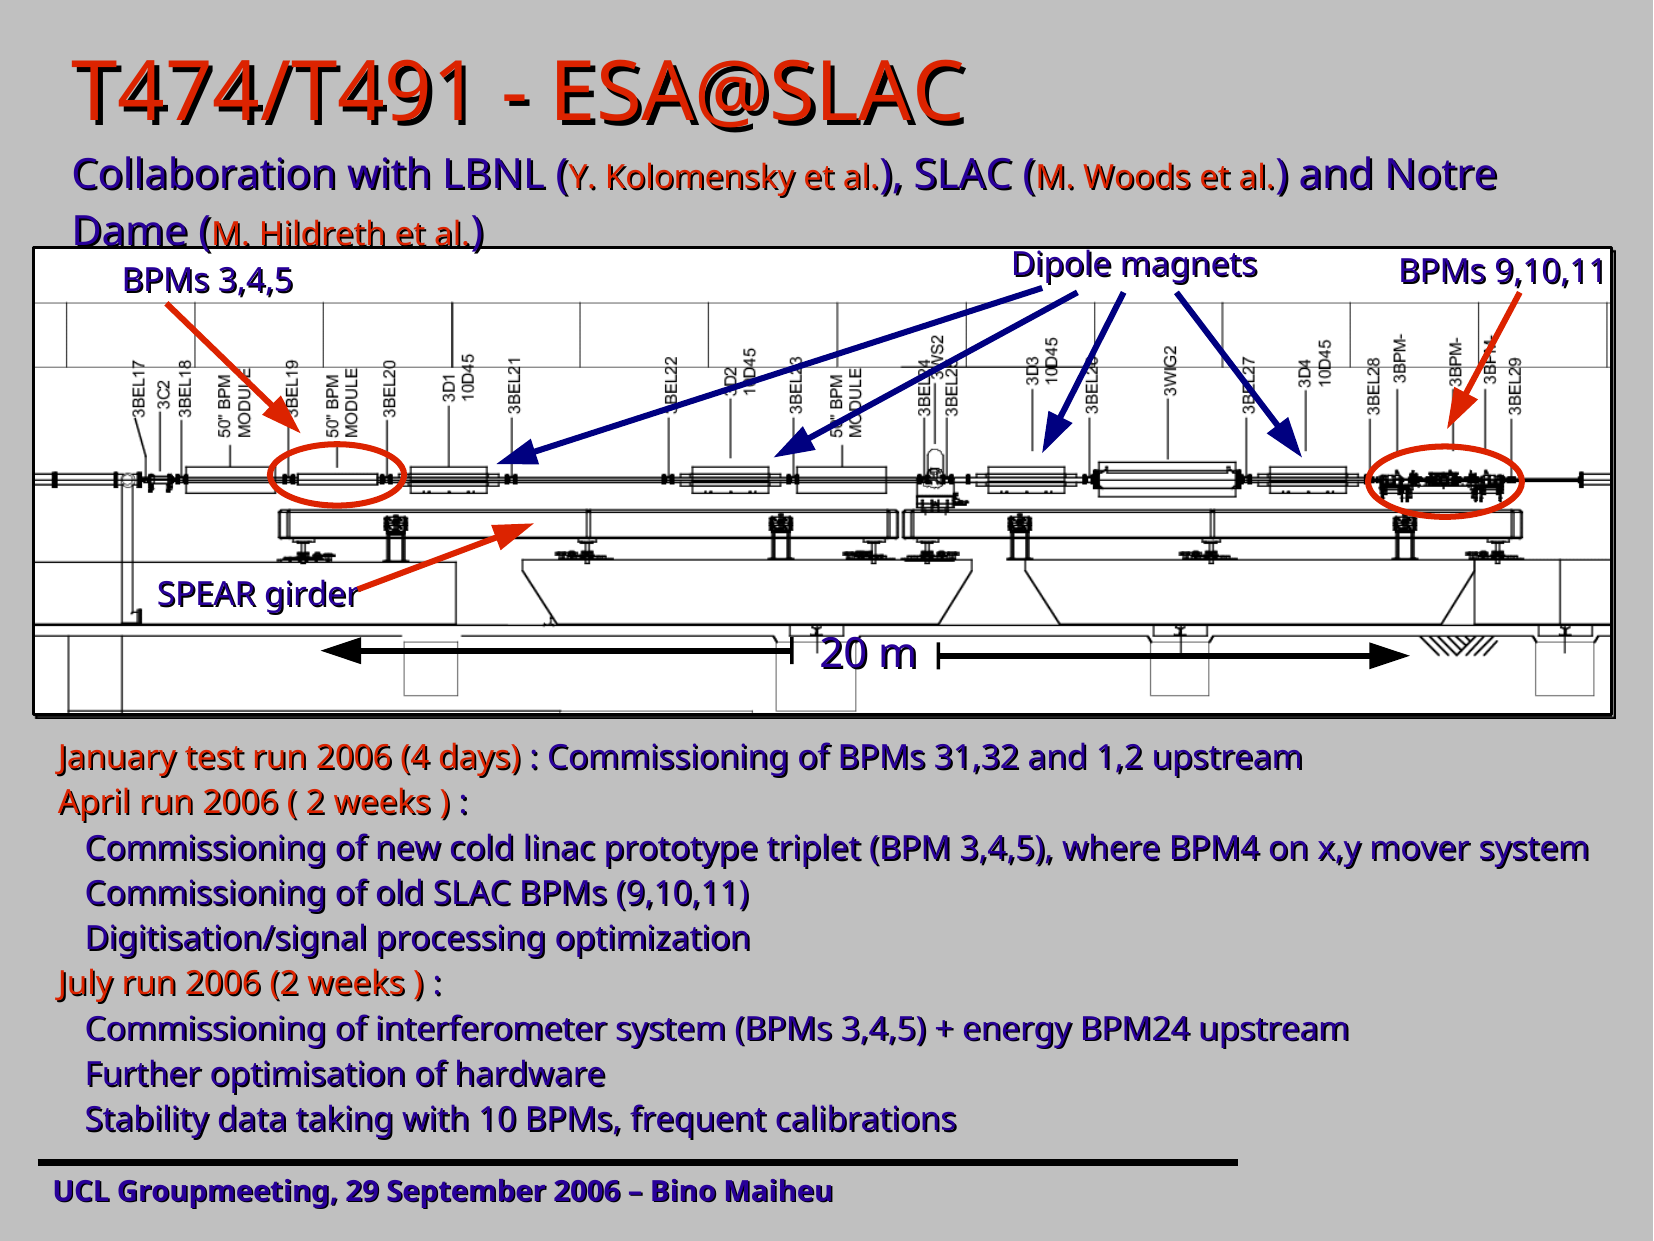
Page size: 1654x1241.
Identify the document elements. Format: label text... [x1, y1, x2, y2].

text_box Dipole magnets [996, 232, 1255, 288]
text_box UCL Groupmeeting, 29 September 2006 – Bino Maiheu [37, 1162, 879, 1213]
title T474/T491 - ESA@SLAC [37, 37, 1000, 140]
text_box [56, 596, 592, 681]
text_box SPEAR girder [142, 562, 365, 618]
text_box January test run 2006 (4 days) : Commissioning of BPMs 31,32 and 1,2 upstream April run 2006 ( 2 weeks ) : Commissioning of new cold linac prototype triplet (BPM 3,4,5), where BPM4 on x,y mover system Commissioning of old SLAC BPMs (9,10,11) Digitisation/signal processing optimization July run 2006 (2 weeks ) : Commissioning of interferometer system (BPMs 3,4,5) + energy BPM24 upstream Further optimisation of hardware Stability data taking with 10 BPMs, frequent calibrations [34, 725, 1566, 1101]
text_box BPMs 9,10,11 [1383, 239, 1613, 295]
text_box BPMs 3,4,5 [106, 248, 300, 304]
text_box Collaboration with LBNL (Y. Kolomensky et al.), SLAC (M. Woods et al.) and Notre Dame (M. Hildreth et al.) [56, 136, 1538, 252]
text_box 20 m [804, 614, 929, 680]
picture [34, 249, 1610, 713]
